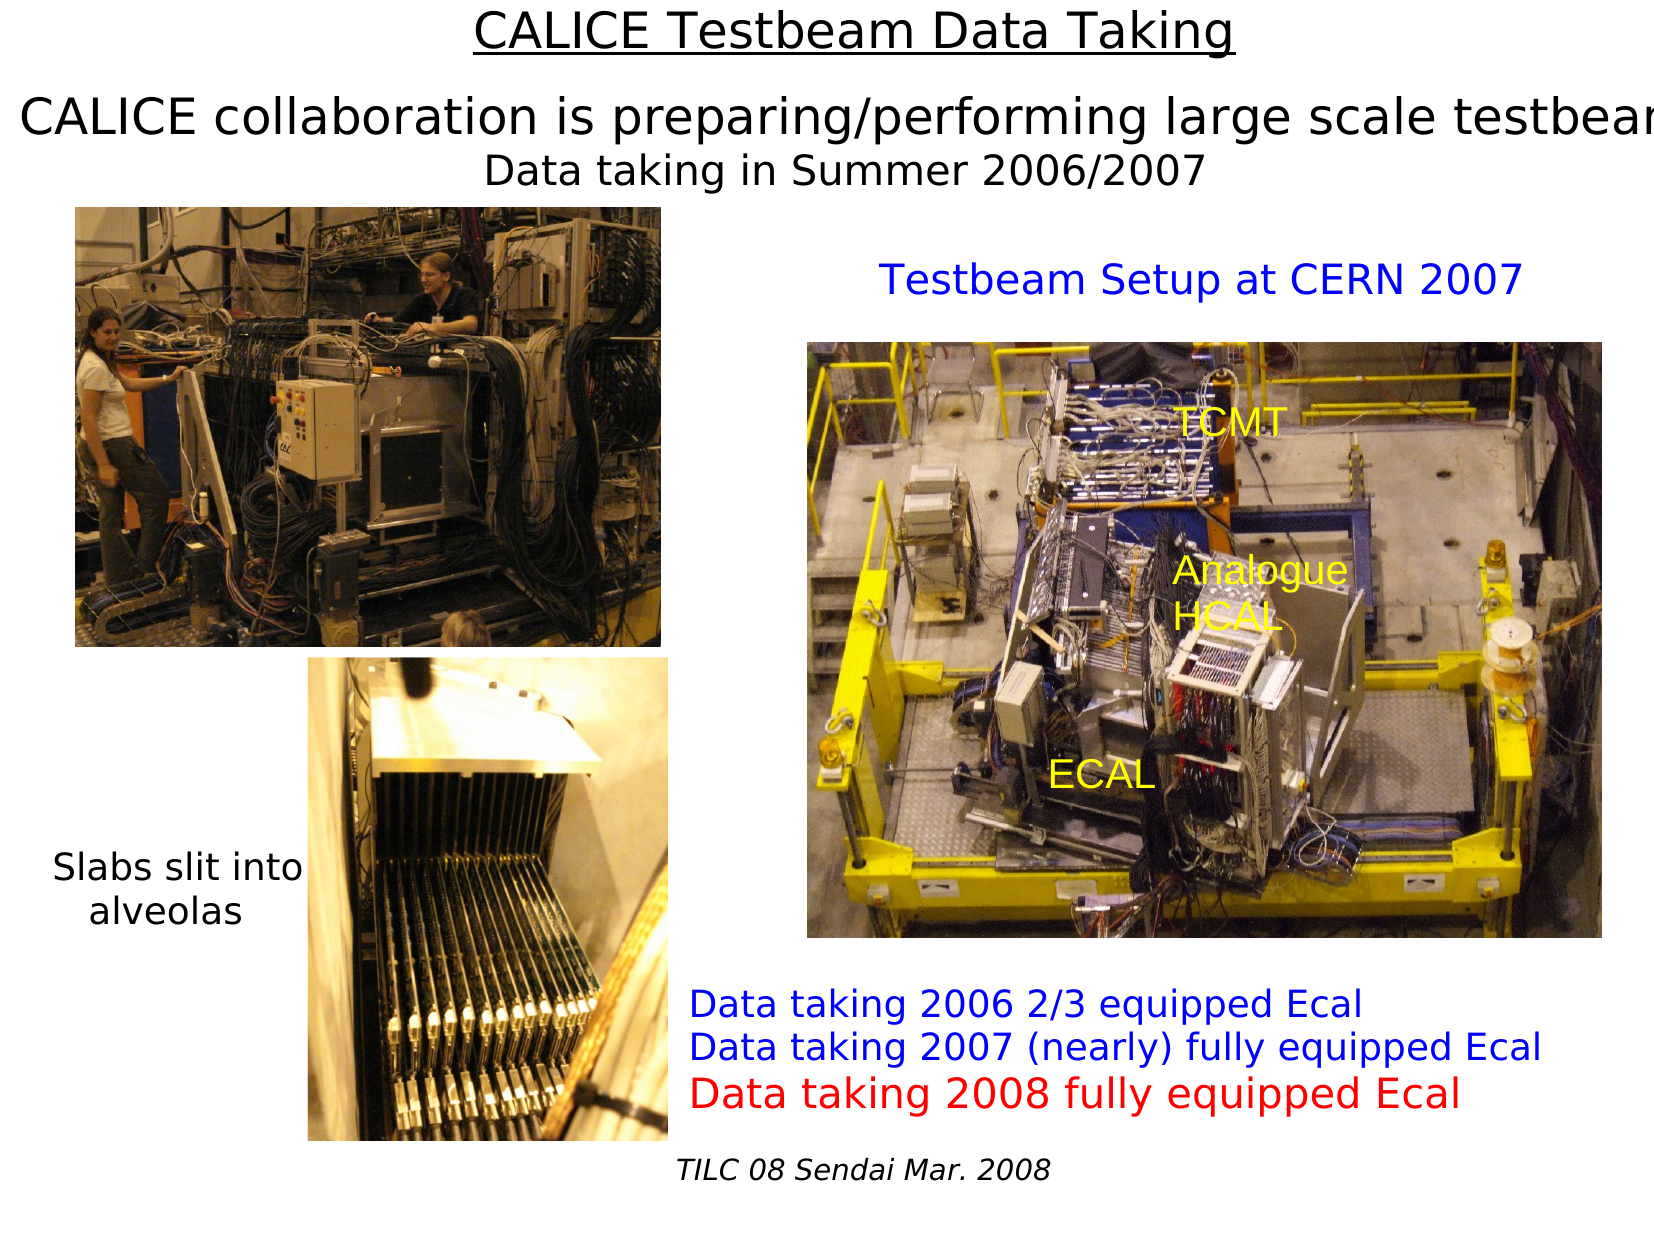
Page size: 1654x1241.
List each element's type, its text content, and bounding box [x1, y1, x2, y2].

text_box Slabs slit into alveolas [37, 838, 314, 941]
text_box TCMT [1157, 391, 1376, 491]
text_box Testbeam Setup at CERN 2007 [864, 248, 1550, 312]
text_box CALICE collaboration is preparing/performing large scale testbeam Data taking in Summer 2006/2007 [4, 80, 1654, 1241]
picture [307, 657, 668, 1141]
picture [807, 342, 1602, 939]
picture [75, 207, 661, 647]
text_box Analogue HCAL [1157, 539, 1391, 652]
text_box CALICE Testbeam Data Taking [458, 0, 1234, 68]
text_box Data taking 2006 2/3 equipped Ecal Data taking 2007 (nearly) fully equipped Ecal Data taking 2008 fully equipped Ecal [673, 975, 1541, 1126]
text_box ECAL [1032, 743, 1171, 808]
